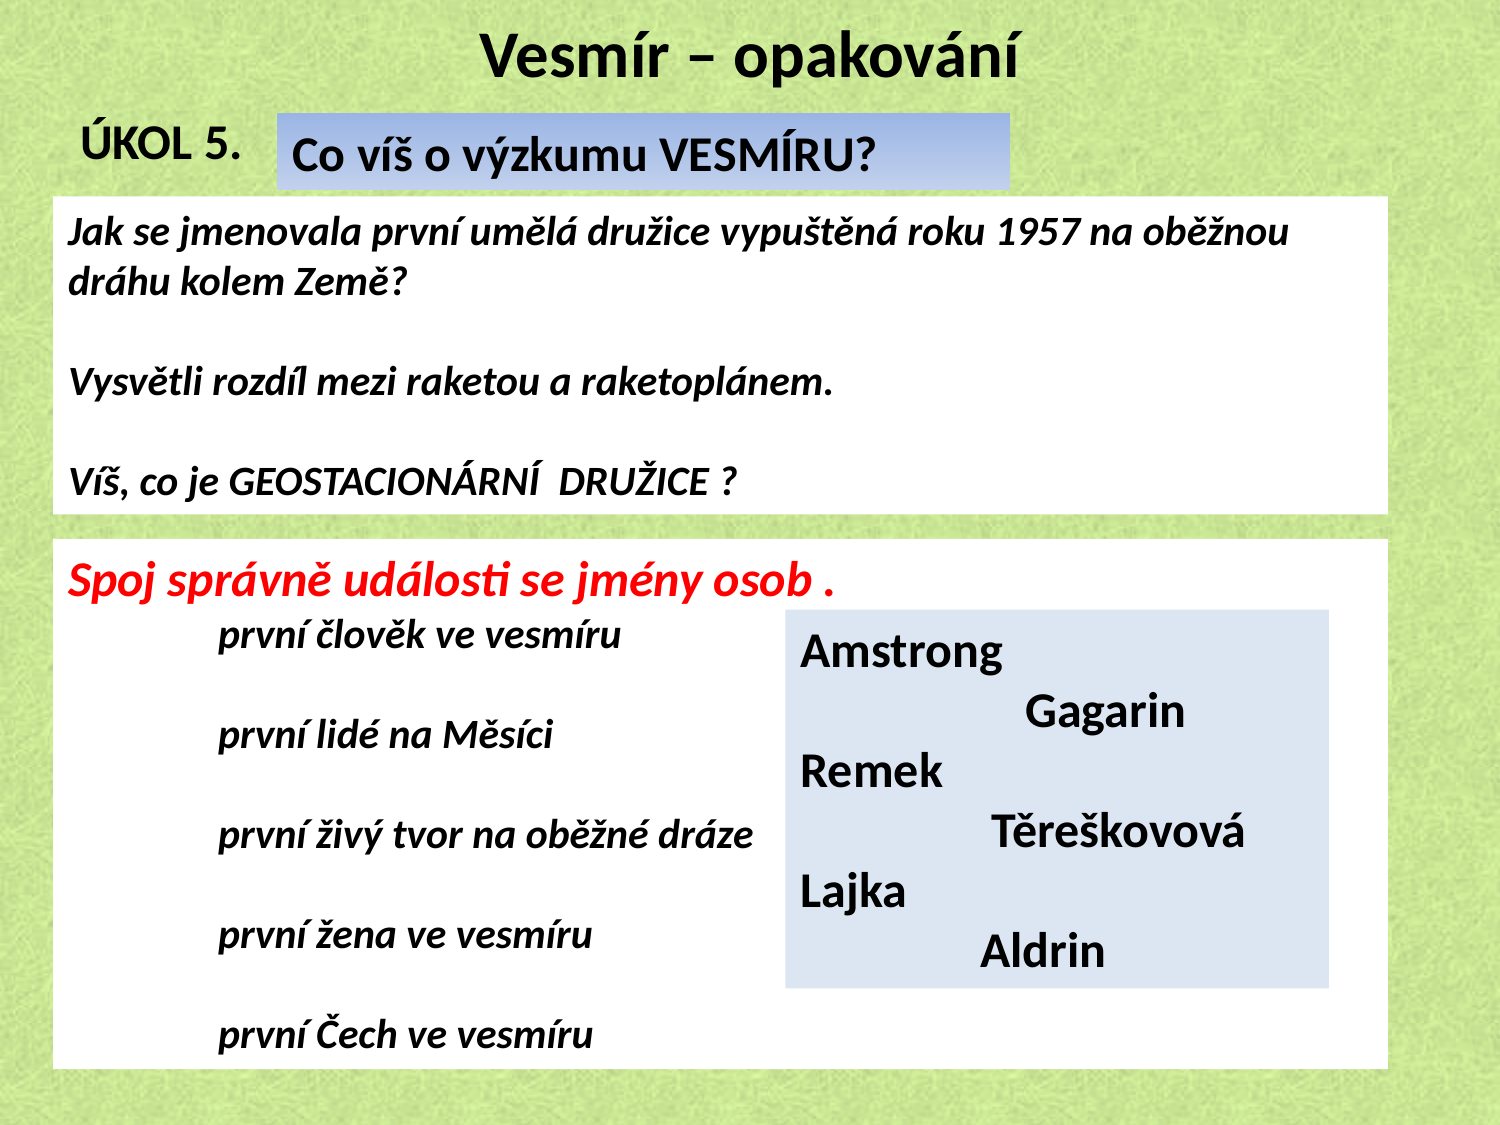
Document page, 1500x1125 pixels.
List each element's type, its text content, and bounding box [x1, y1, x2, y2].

text_box Co víš o výzkumu VESMÍRU? [277, 113, 1010, 190]
text_box Amstrong Gagarin Remek Těreškovová Lajka Aldrin [785, 609, 1329, 989]
text_box ÚKOL 5. [64, 101, 266, 178]
text_box Jak se jmenovala první umělá družice vypuštěná roku 1957 na oběžnou dráhu kolem Země? Vysvětli rozdíl mezi raketou a raketoplánem. Víš, co je GEOSTACIONÁRNÍ DRUŽICE ? [53, 196, 1388, 515]
title Vesmír – opakování [75, 0, 1426, 102]
text_box Spoj správně události se jmény osob . první člověk ve vesmíru první lidé na Měsíci první živý tvor na oběžné dráze první žena ve vesmíru první Čech ve vesmíru [53, 538, 1388, 1070]
